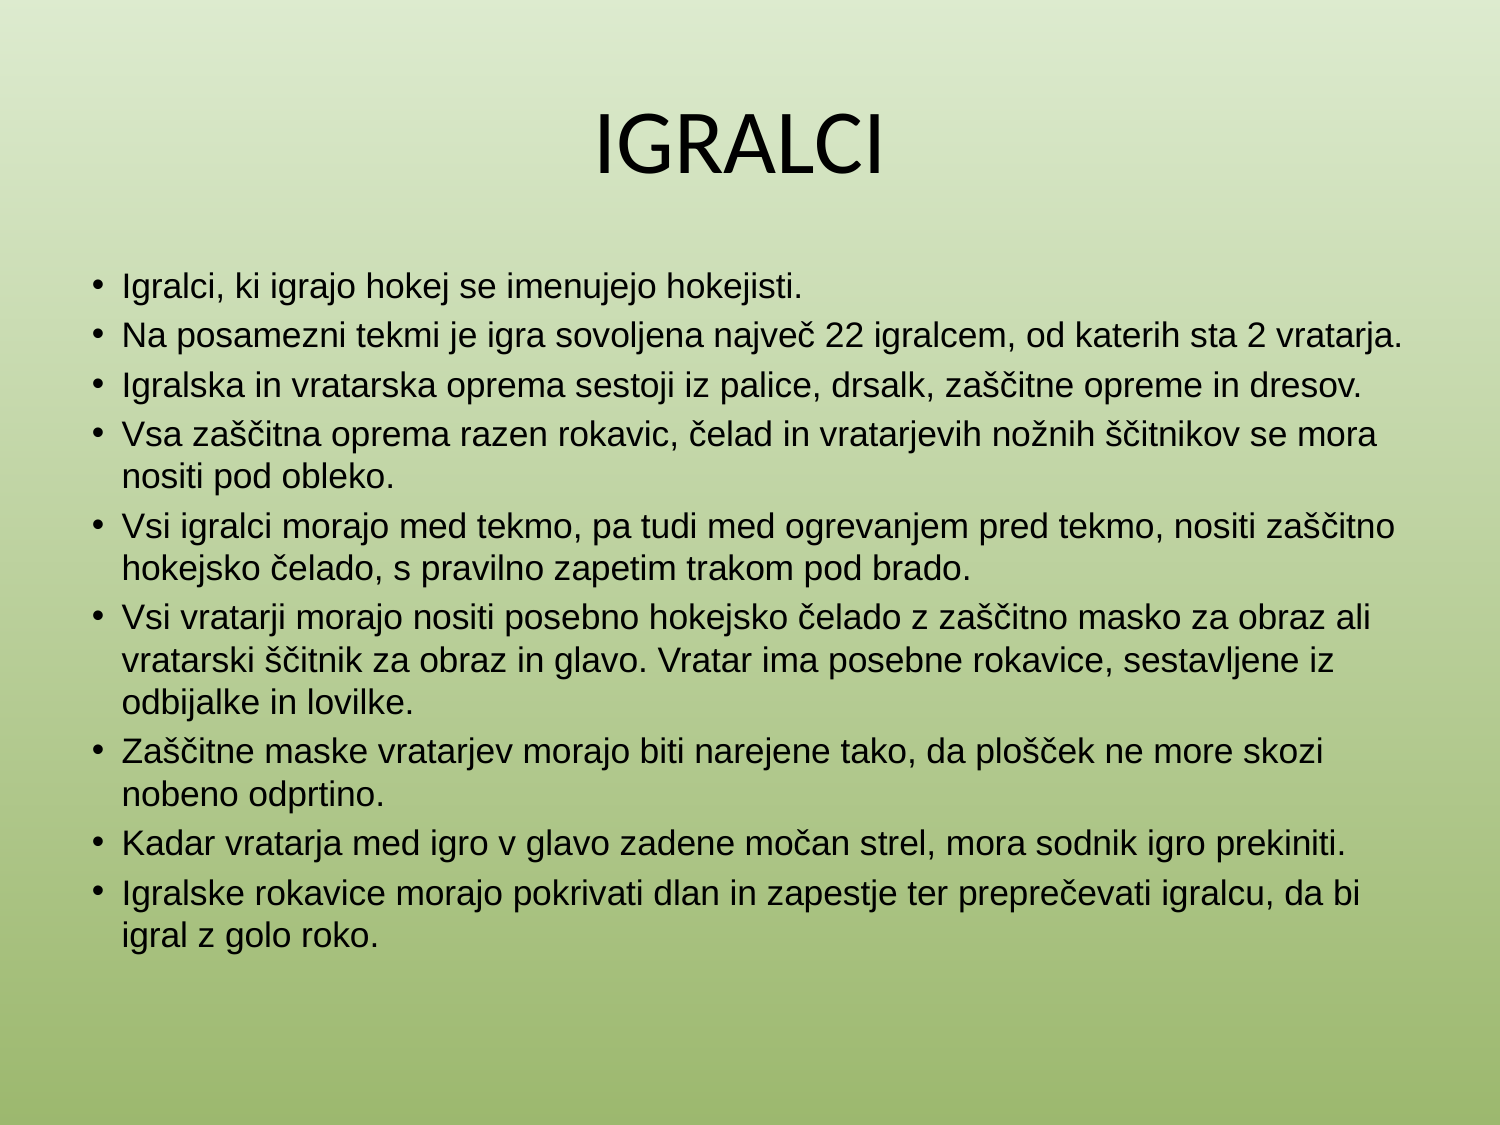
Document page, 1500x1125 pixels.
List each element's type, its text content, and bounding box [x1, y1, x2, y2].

title IGRALCI [64, 42, 1415, 231]
list Igralci, ki igrajo hokej se imenujejo hokejisti. Na posamezni tekmi je igra sovoljena največ 22 igralcem, od katerih sta 2 vratarja. Igralska in vratarska oprema sestoji iz palice, drsalk, zaščitne opreme in dresov. Vsa zaščitna oprema razen rokavic, čelad in vratarjevih nožnih ščitnikov se mora nositi pod obleko. Vsi igralci morajo med tekmo, pa tudi med ogrevanjem pred tekmo, nositi zaščitno hokejsko čelado, s pravilno zapetim trakom pod brado. Vsi vratarji morajo nositi posebno hokejsko čelado z zaščitno masko za obraz ali vratarski ščitnik za obraz in glavo. Vratar ima posebne rokavice, sestavljene iz odbijalke in lovilke. Zaščitne maske vratarjev morajo biti narejene tako, da plošček ne more skozi nobeno odprtino. Kadar vratarja med igro v glavo zadene močan strel, mora sodnik igro prekiniti. Igralske rokavice morajo pokrivati dlan in zapestje ter preprečevati igralcu, da bi igral z golo roko. [76, 255, 1427, 1040]
